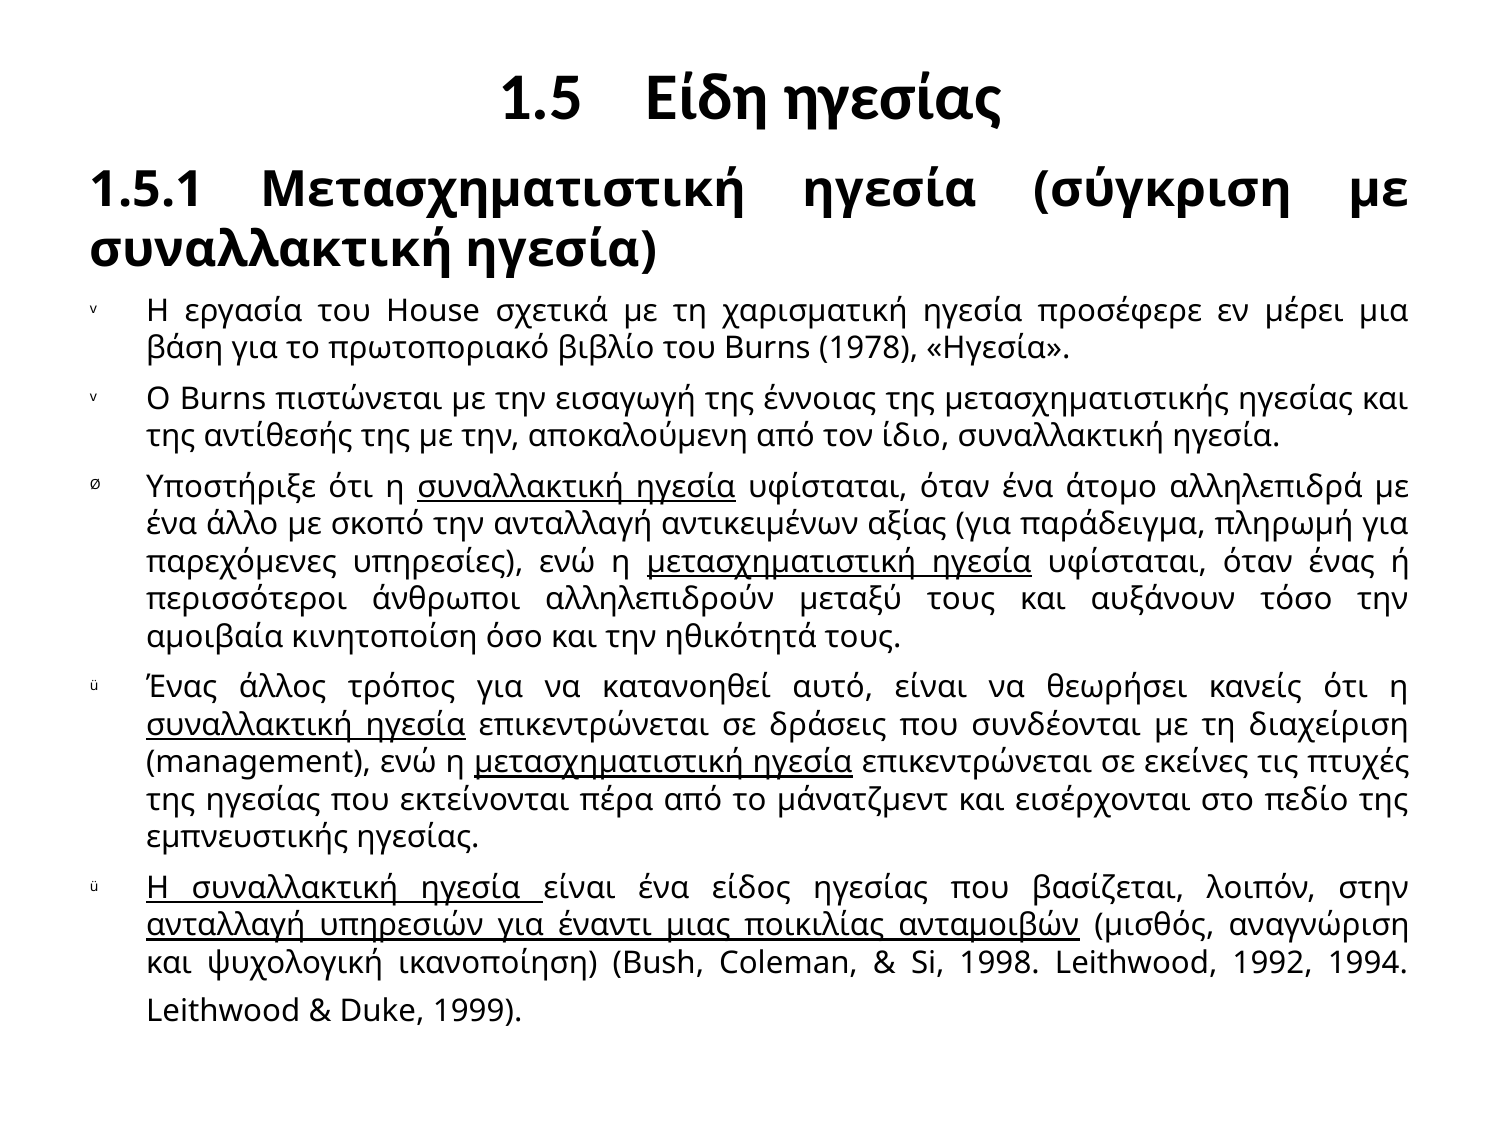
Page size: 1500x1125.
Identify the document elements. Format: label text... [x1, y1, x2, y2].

title 1.5 Είδη ηγεσίας [75, 45, 1425, 149]
list 1.5.1 Μετασχηματιστική ηγεσία (σύγκριση με συναλλακτική ηγεσία) Η εργασία του House σχετικά με τη χαρισματική ηγεσία προσέφερε εν μέρει μια βάση για το πρωτοποριακό βιβλίο του Burns (1978), «Ηγεσία». Ο Burns πιστώνεται με την εισαγωγή της έννοιας της μετασχηματιστικής ηγεσίας και της αντίθεσής της με την, αποκαλούμενη από τον ίδιο, συναλλακτική ηγεσία. Υποστήριξε ότι η συναλλακτική ηγεσία υφίσταται, όταν ένα άτομο αλληλεπιδρά με ένα άλλο με σκοπό την ανταλλαγή αντικειμένων αξίας (για παράδειγμα, πληρωμή για παρεχόμενες υπηρεσίες), ενώ η μετασχηματιστική ηγεσία υφίσταται, όταν ένας ή περισσότεροι άνθρωποι αλληλεπιδρούν μεταξύ τους και αυξάνουν τόσο την αμοιβαία κινητοποίση όσο και την ηθικότητά τους. Ένας άλλος τρόπος για να κατανοηθεί αυτό, είναι να θεωρήσει κανείς ότι η συναλλακτική ηγεσία επικεντρώνεται σε δράσεις που συνδέονται με τη διαχείριση (management), ενώ η μετασχηματιστική ηγεσία επικεντρώνεται σε εκείνες τις πτυχές της ηγεσίας που εκτείνονται πέρα από το μάνατζμεντ και εισέρχονται στο πεδίο της εμπνευστικής ηγεσίας. Η συναλλακτική ηγεσία είναι ένα είδος ηγεσίας που βασίζεται, λοιπόν, στην ανταλλαγή υπηρεσιών για έναντι μιας ποικιλίας ανταμοιβών (μισθός, αναγνώριση και ψυχολογική ικανοποίηση) (Bush, Coleman, & Si, 1998. Leithwood, 1992, 1994. Leithwood & Duke, 1999). [75, 149, 1425, 1125]
